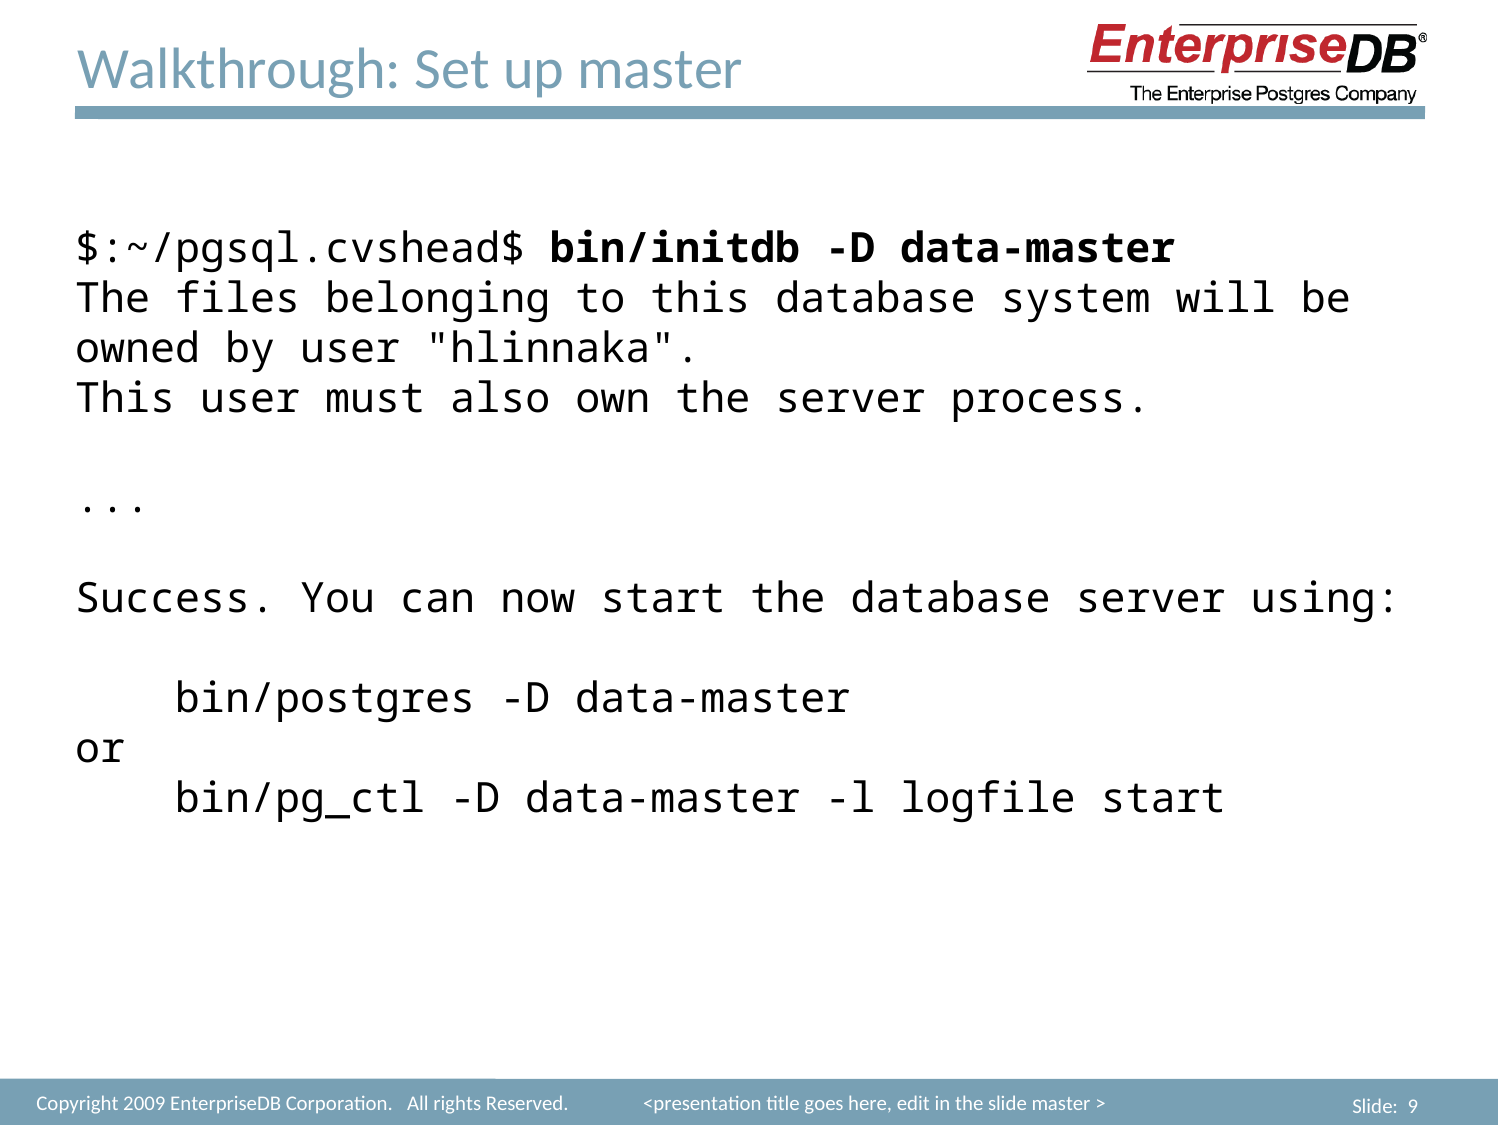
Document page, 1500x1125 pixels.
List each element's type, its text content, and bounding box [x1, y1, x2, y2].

subtitle $:~/pgsql.cvshead$ bin/initdb -D data-master The files belonging to this database system will be owned by user "hlinnaka". This user must also own the server process. ... Success. You can now start the database server using: bin/postgres -D data-master or bin/pg_ctl -D data-master -l logfile start [75, 206, 1426, 935]
title Walkthrough: Set up master [62, 4, 1088, 126]
picture [1088, 24, 1427, 104]
